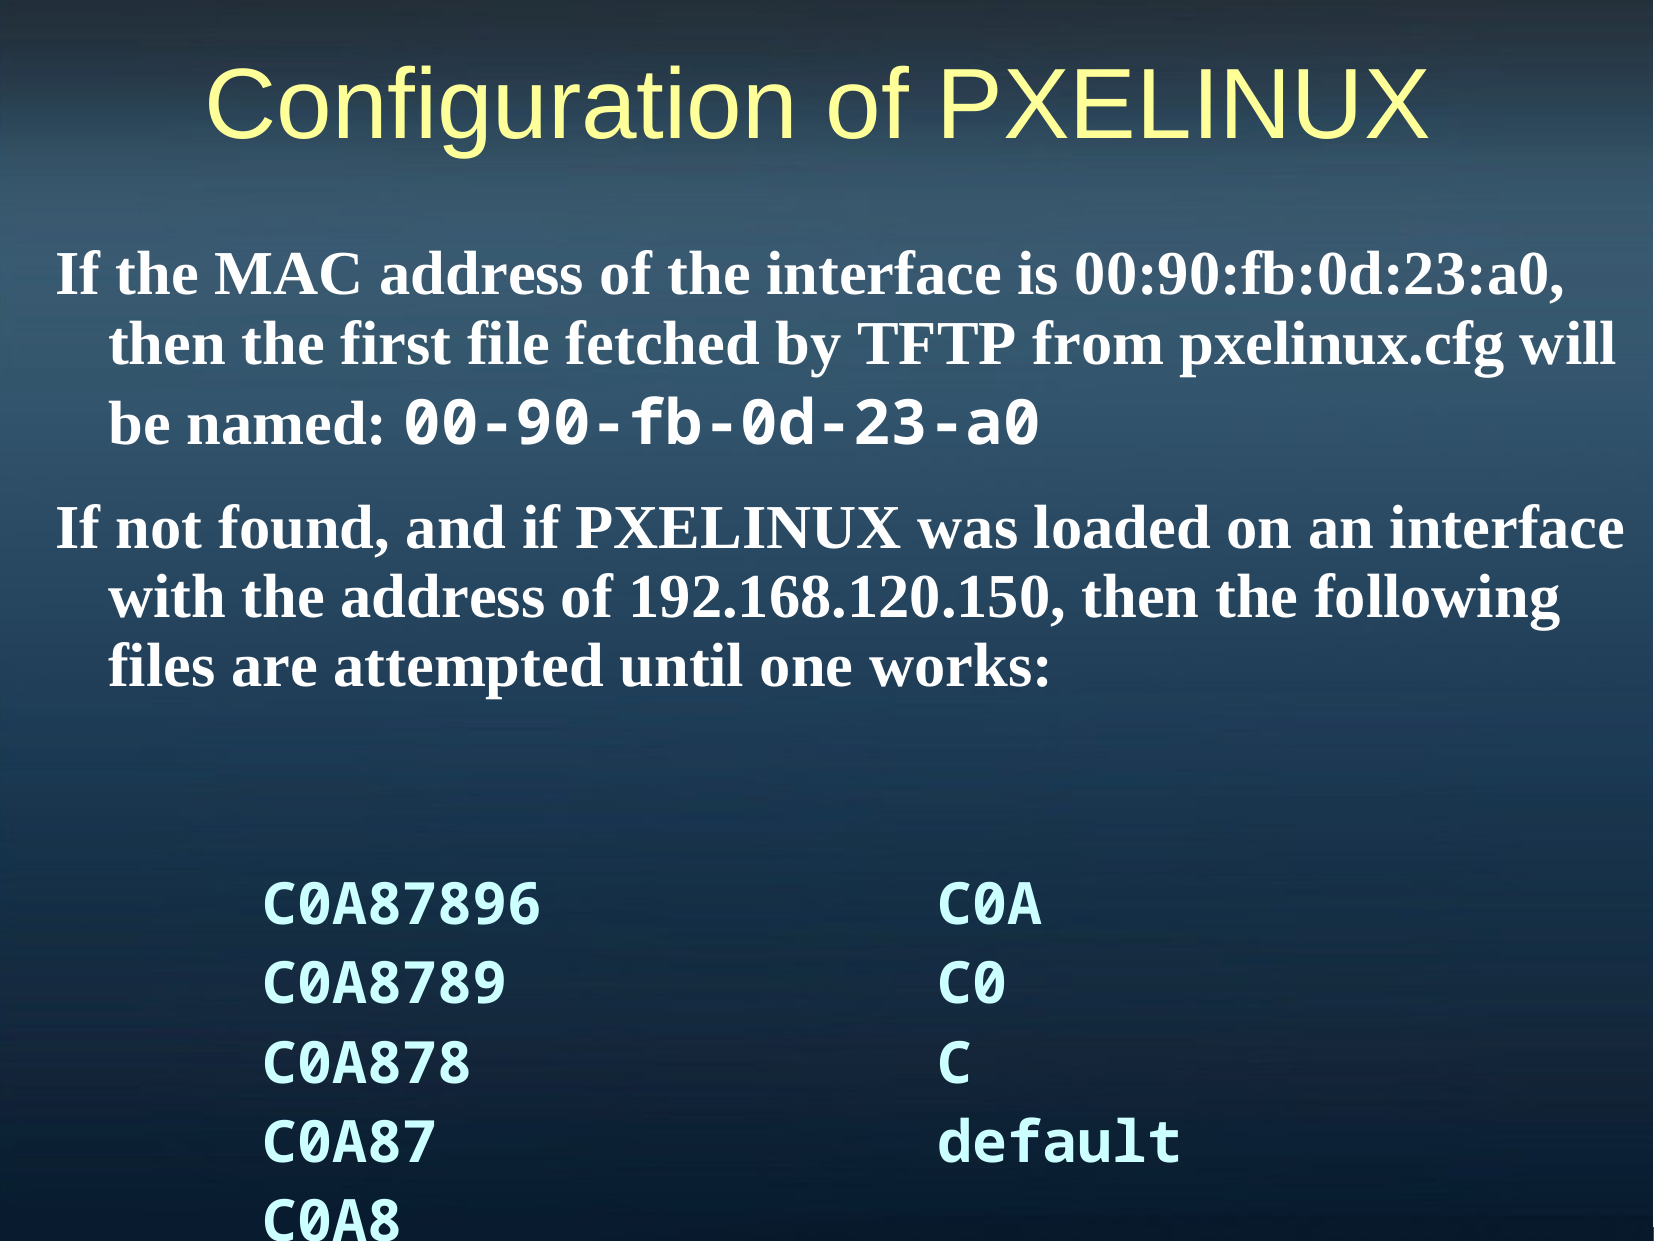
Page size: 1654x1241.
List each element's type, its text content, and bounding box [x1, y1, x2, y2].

picture [0, 0, 1653, 1241]
text_box C0A87896 C0A8789 C0A878 C0A87 C0A8 [262, 862, 713, 1196]
list If the MAC address of the interface is 00:90:fb:0d:23:a0, then the first file fetched by TFTP from pxelinux.cfg will be named: 00-90-fb-0d-23-a0 If not found, and if PXELINUX was loaded on an interface with the address of 192.168.120.150, then the following files are attempted until one works: [37, 239, 1653, 833]
picture [379, 1223, 390, 1235]
title Configuration of PXELINUX [112, 0, 1525, 208]
picture [345, 1206, 354, 1224]
text_box C0A C0 C default [937, 862, 1388, 1196]
picture [310, 1216, 321, 1235]
picture [380, 1206, 389, 1215]
picture [308, 1206, 318, 1224]
picture [341, 1231, 358, 1241]
